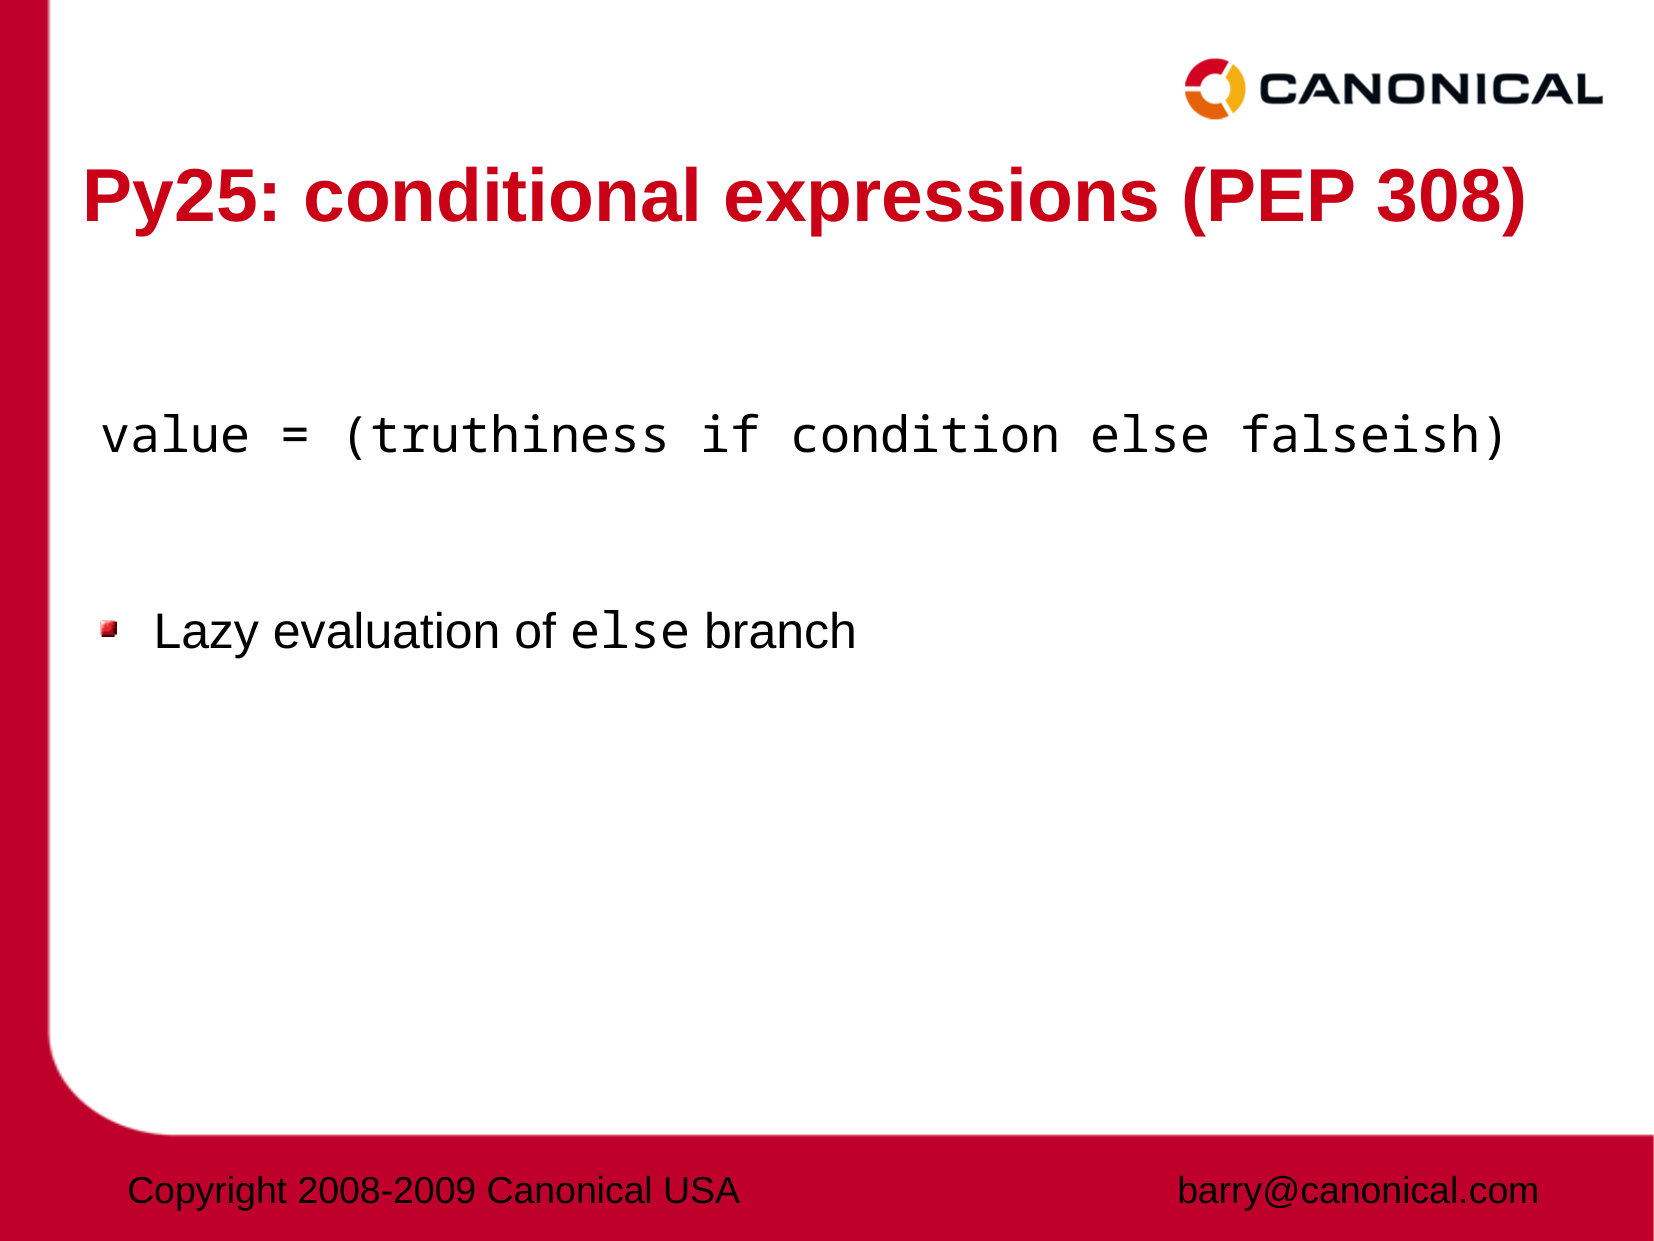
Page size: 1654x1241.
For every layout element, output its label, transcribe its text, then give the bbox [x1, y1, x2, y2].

picture [0, 0, 1654, 1241]
title Py25: conditional expressions (PEP 308) [82, 104, 1571, 287]
list value = (truthiness if condition else falseish) Lazy evaluation of else branch [82, 290, 1571, 1094]
